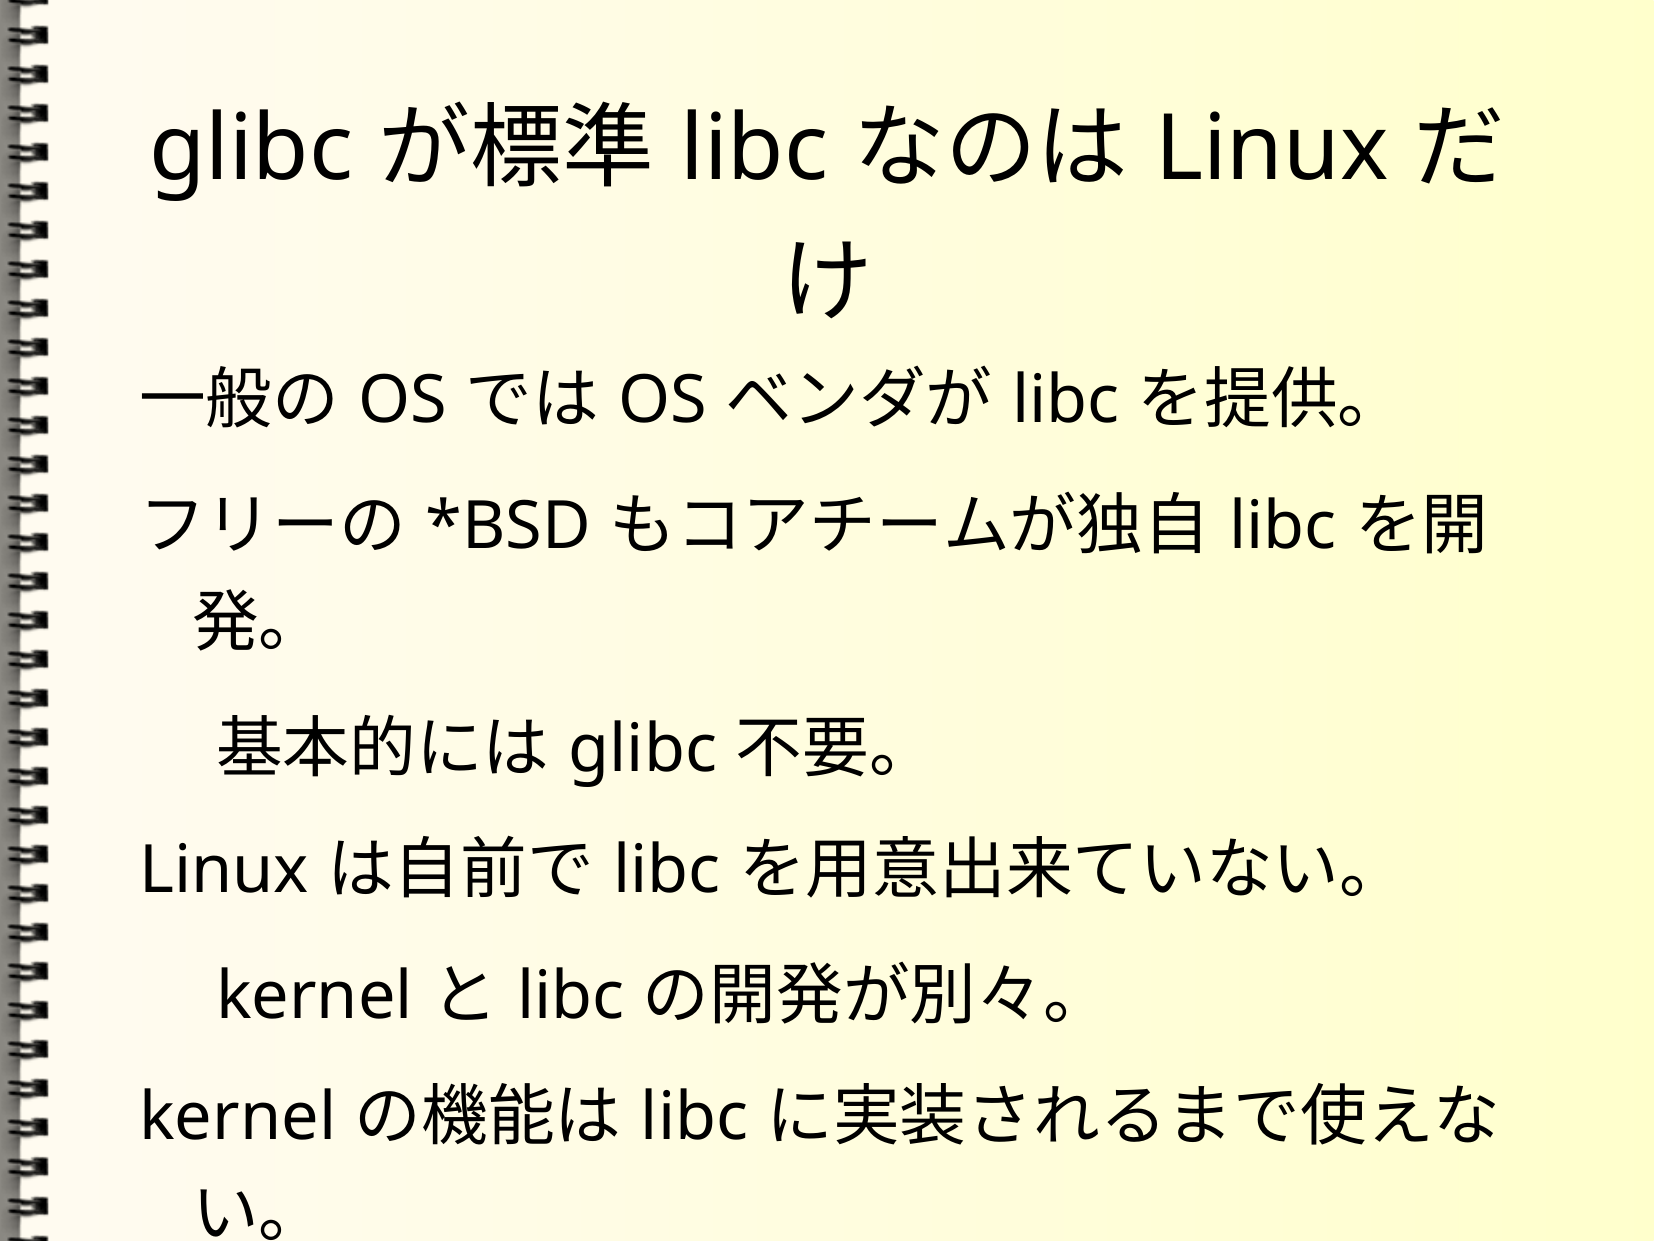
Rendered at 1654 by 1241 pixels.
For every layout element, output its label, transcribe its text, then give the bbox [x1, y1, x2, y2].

list 一般のOSではOSベンダがlibcを提供。 フリーの*BSDもコアチームが独自libcを開発。 基本的にはglibc不要。 Linuxは自前でlibcを用意出来ていない。 kernelとlibcの開発が別々。 kernelの機能はlibcに実装されるまで使えない。 システムコールも一応libcにラッパ関数がある。 kernelとlibcのバージョンを気にしておく必要あり。 [121, 344, 1534, 1137]
title glibcが標準libcなのはLinuxだけ [121, 102, 1534, 311]
picture [0, 0, 1654, 1241]
